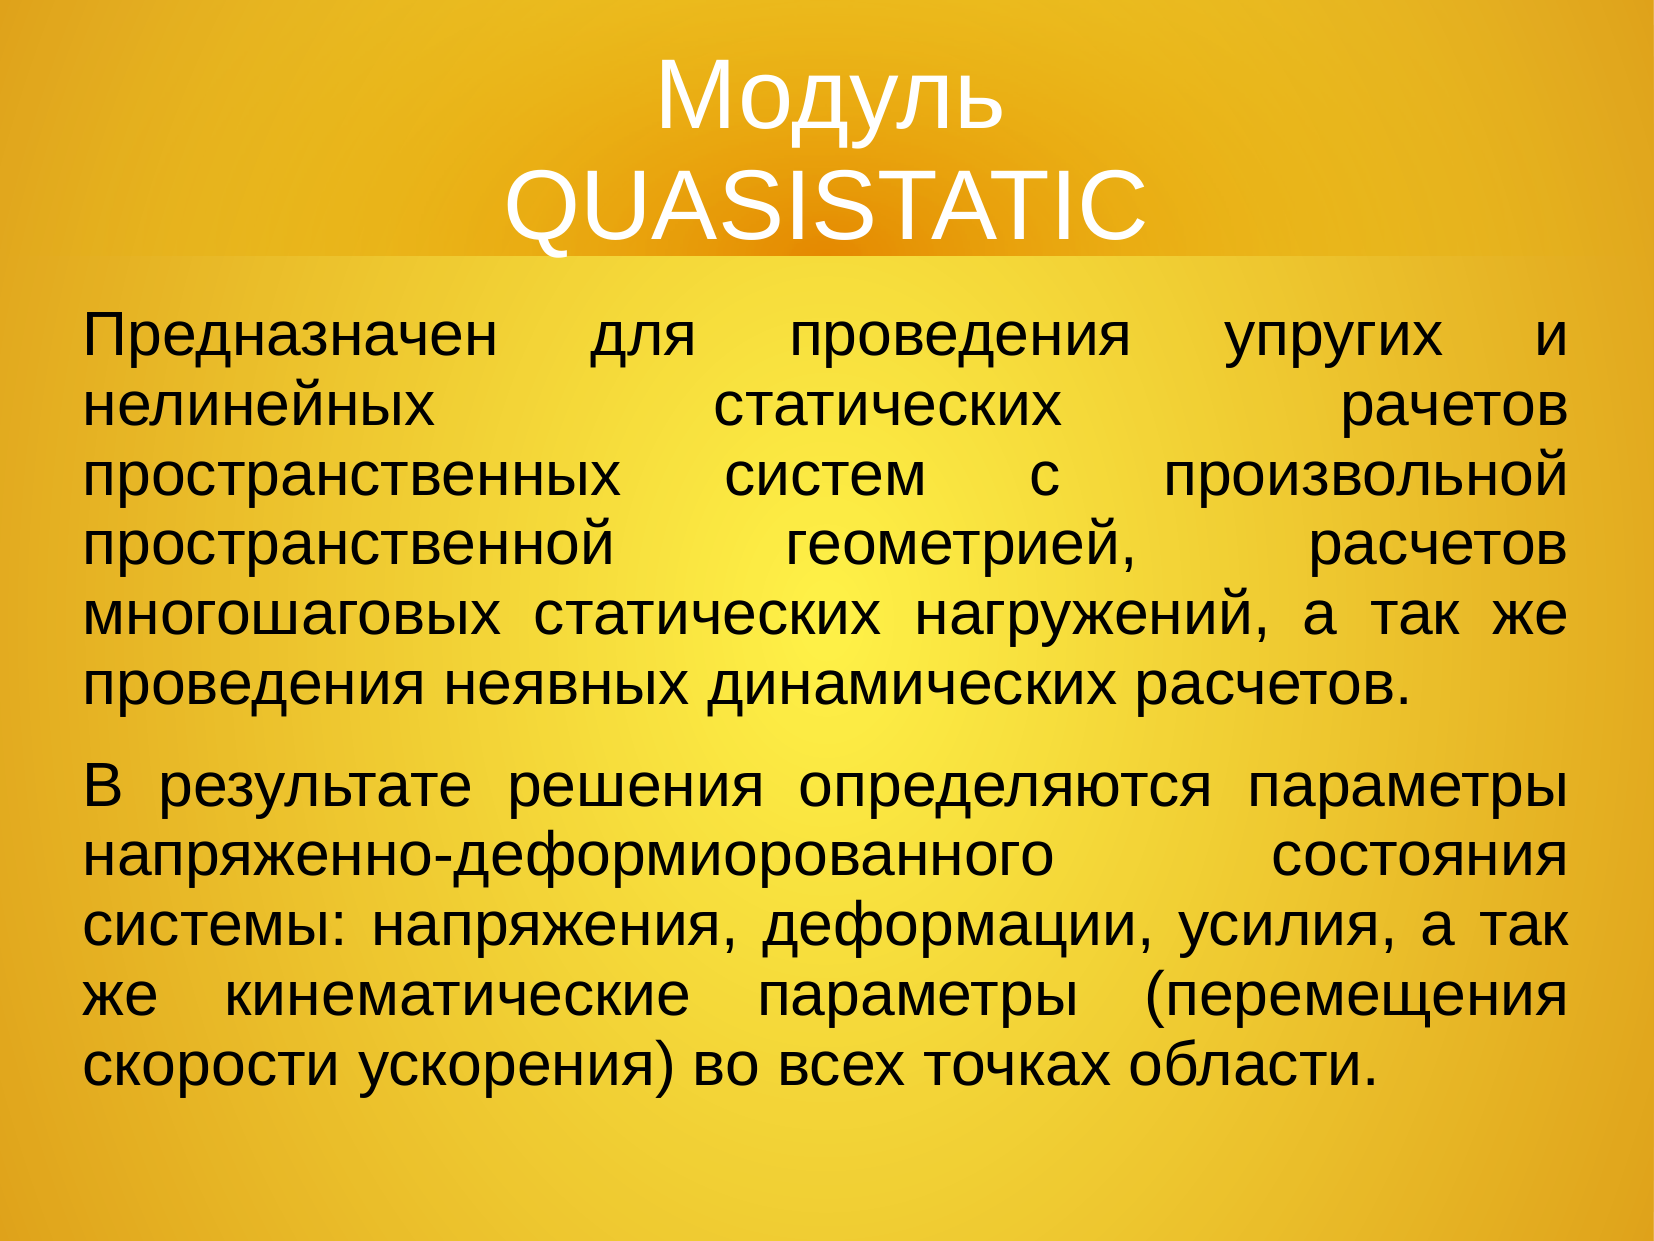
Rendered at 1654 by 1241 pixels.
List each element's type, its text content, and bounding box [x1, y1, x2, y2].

list Предназначен для проведения упругих и нелинейных статических рачетов пространственных систем с произвольной пространственной геометрией, расчетов многошаговых статических нагружений, а так же проведения неявных динамических расчетов. В результате решения определяются параметры напряженно-деформиорованного состояния системы: напряжения, деформации, усилия, а так же кинематические параметры (перемещения скорости ускорения) во всех точках области. [82, 299, 1571, 1019]
title Модуль QUASISTATIС [82, 38, 1571, 261]
